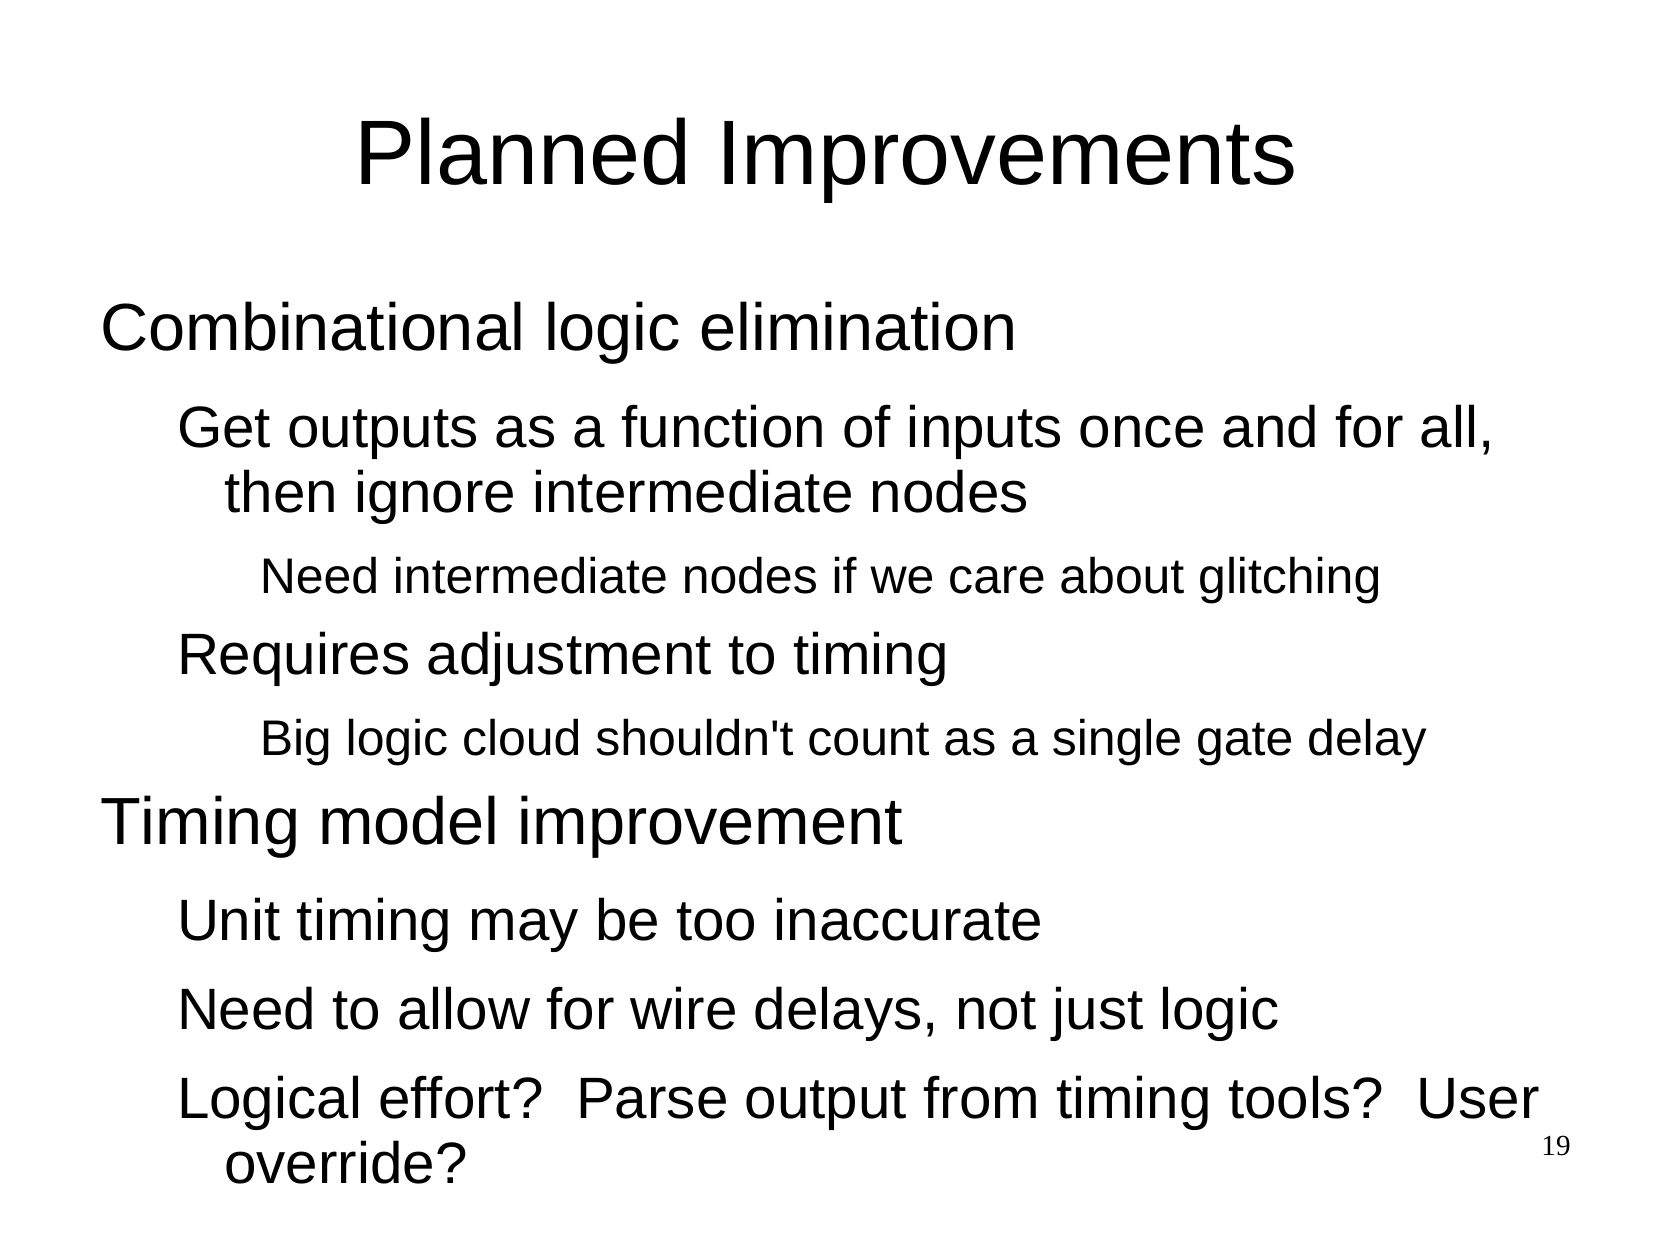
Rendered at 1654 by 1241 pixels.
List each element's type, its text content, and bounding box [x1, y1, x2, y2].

list Combinational logic elimination Get outputs as a function of inputs once and for all, then ignore intermediate nodes Need intermediate nodes if we care about glitching Requires adjustment to timing Big logic cloud shouldn't count as a single gate delay Timing model improvement Unit timing may be too inaccurate Need to allow for wire delays, not just logic Logical effort? Parse output from timing tools? User override? [82, 290, 1571, 1196]
title Planned Improvements [82, 56, 1571, 250]
